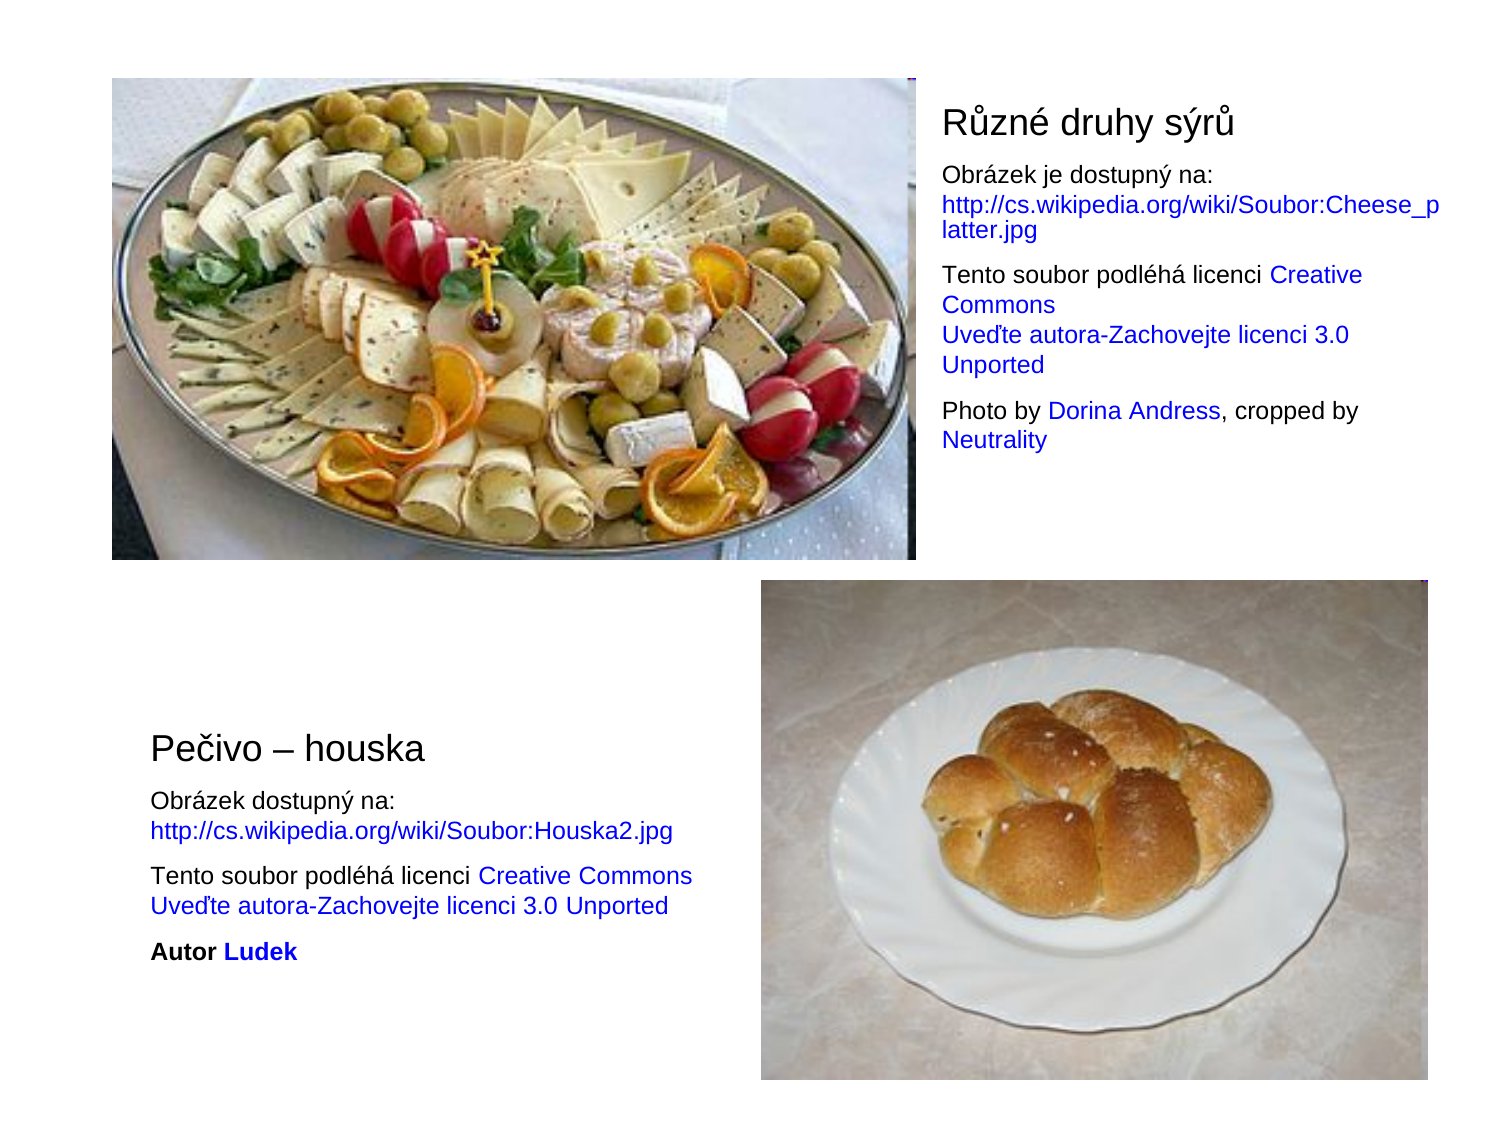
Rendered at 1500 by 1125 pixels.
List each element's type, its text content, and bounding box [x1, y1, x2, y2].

picture [112, 78, 916, 560]
text_box Různé druhy sýrů Obrázek je dostupný na: http://cs.wikipedia.org/wiki/Soubor:Cheese_platter.jpg Tento soubor podléhá licenci Creative Commons Uveďte autora-Zachovejte licenci 3.0 Unported Photo by Dorina Andress, cropped by Neutrality [927, 90, 1459, 437]
picture [761, 580, 1428, 1080]
text_box Pečivo – houska Obrázek dostupný na: http://cs.wikipedia.org/wiki/Soubor:Houska2.jpg Tento soubor podléhá licenci Creative Commons Uveďte autora-Zachovejte licenci 3.0 Unported Autor Ludek [135, 716, 727, 974]
